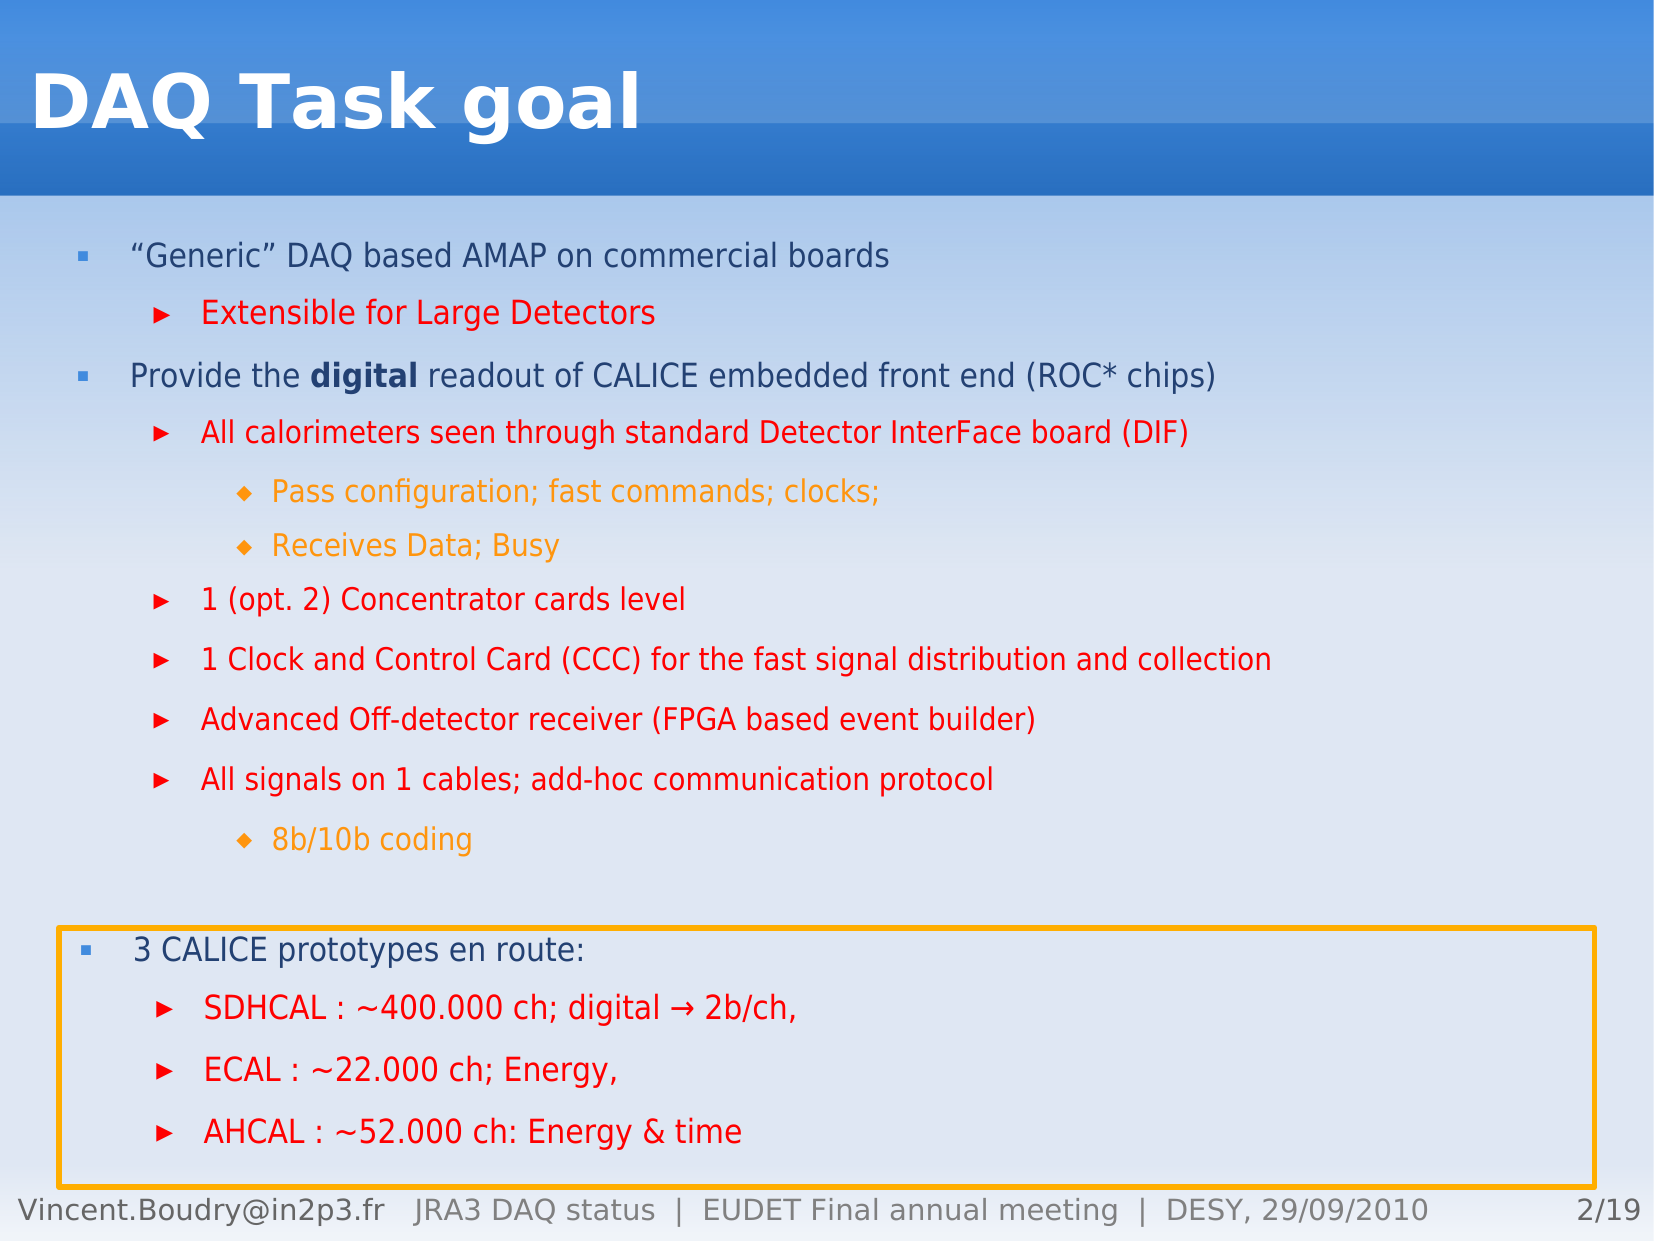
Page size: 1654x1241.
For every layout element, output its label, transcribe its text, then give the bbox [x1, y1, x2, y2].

title DAQ Task goal [29, 0, 1654, 207]
list 3 CALICE prototypes en route: SDHCAL : ~400.000 ch; digital → 2b/ch, ECAL : ~22.000 ch; Energy, AHCAL : ~52.000 ch: Energy & time [59, 927, 1595, 1188]
picture [0, 0, 1654, 1241]
list “Generic” DAQ based AMAP on commercial boards Extensible for Large Detectors Provide the digital readout of CALICE embedded front end (ROC* chips) All calorimeters seen through standard Detector InterFace board (DIF) Pass configuration; fast commands; clocks; Receives Data; Busy 1 (opt. 2) Concentrator cards level 1 Clock and Control Card (CCC) for the fast signal distribution and collection Advanced Off-detector receiver (FPGA based event builder) All signals on 1 cables; add-hoc communication protocol 8b/10b coding [59, 236, 1595, 915]
